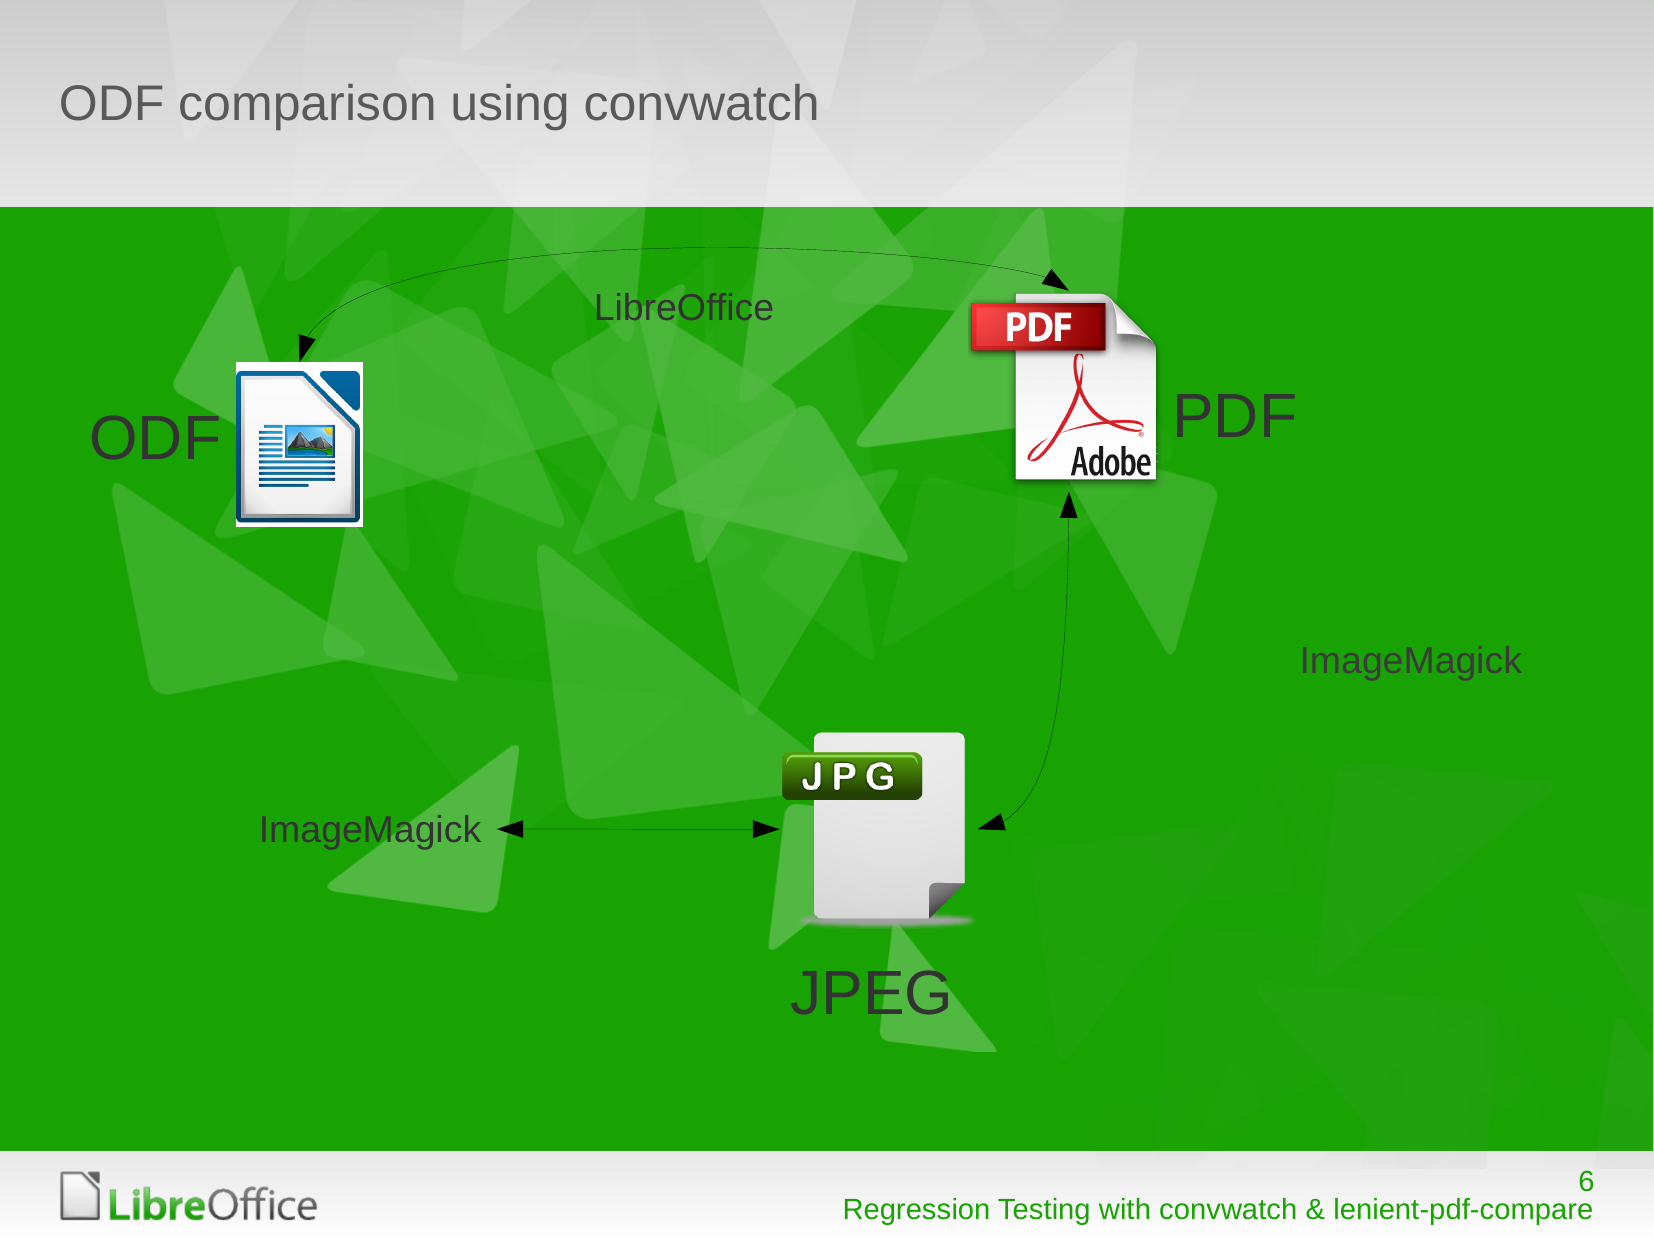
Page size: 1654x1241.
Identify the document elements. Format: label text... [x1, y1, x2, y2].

text_box ODF [74, 395, 236, 480]
title ODF comparison using convwatch [59, 29, 1595, 178]
picture [41, 1152, 337, 1240]
picture [0, 0, 1654, 1169]
text_box ImageMagick [243, 800, 497, 858]
text_box JPEG [775, 950, 969, 1035]
text_box PDF [1157, 373, 1313, 458]
